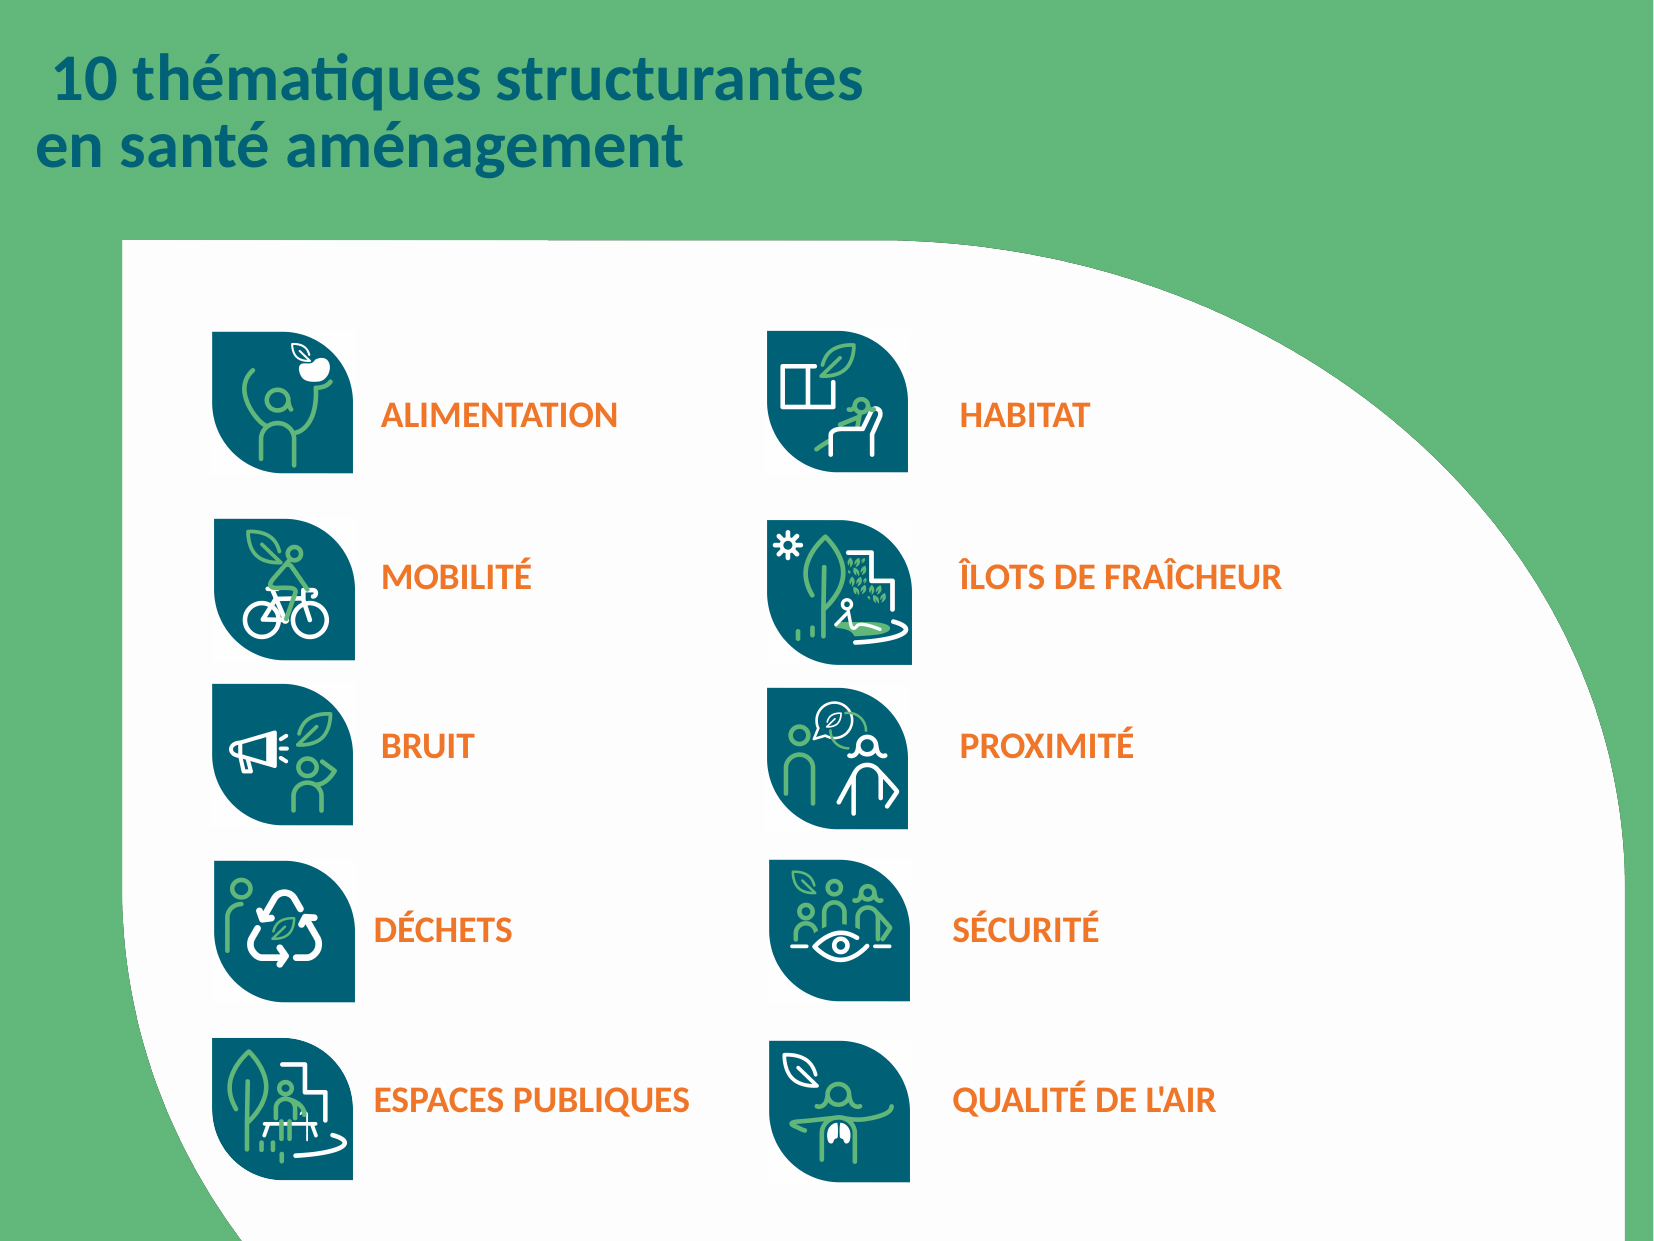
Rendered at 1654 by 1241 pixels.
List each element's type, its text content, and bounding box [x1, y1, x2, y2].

picture [0, 0, 1654, 1241]
text_box PROXIMITÉ [944, 685, 1406, 860]
title 10 thématiques structurantes en santé aménagement [35, 22, 1325, 213]
text_box MOBILITÉ [366, 516, 721, 678]
text_box ALIMENTATION [366, 354, 721, 516]
text_box ESPACES PUBLIQUES [358, 1039, 721, 1241]
text_box HABITAT [944, 354, 1347, 516]
text_box SÉCURITÉ [937, 869, 1406, 1039]
text_box ÎLOTS DE FRAÎCHEUR [944, 516, 1477, 754]
text_box DÉCHETS [358, 869, 702, 1032]
text_box QUALITÉ DE L'AIR [937, 1039, 1406, 1241]
text_box BRUIT [366, 685, 710, 860]
